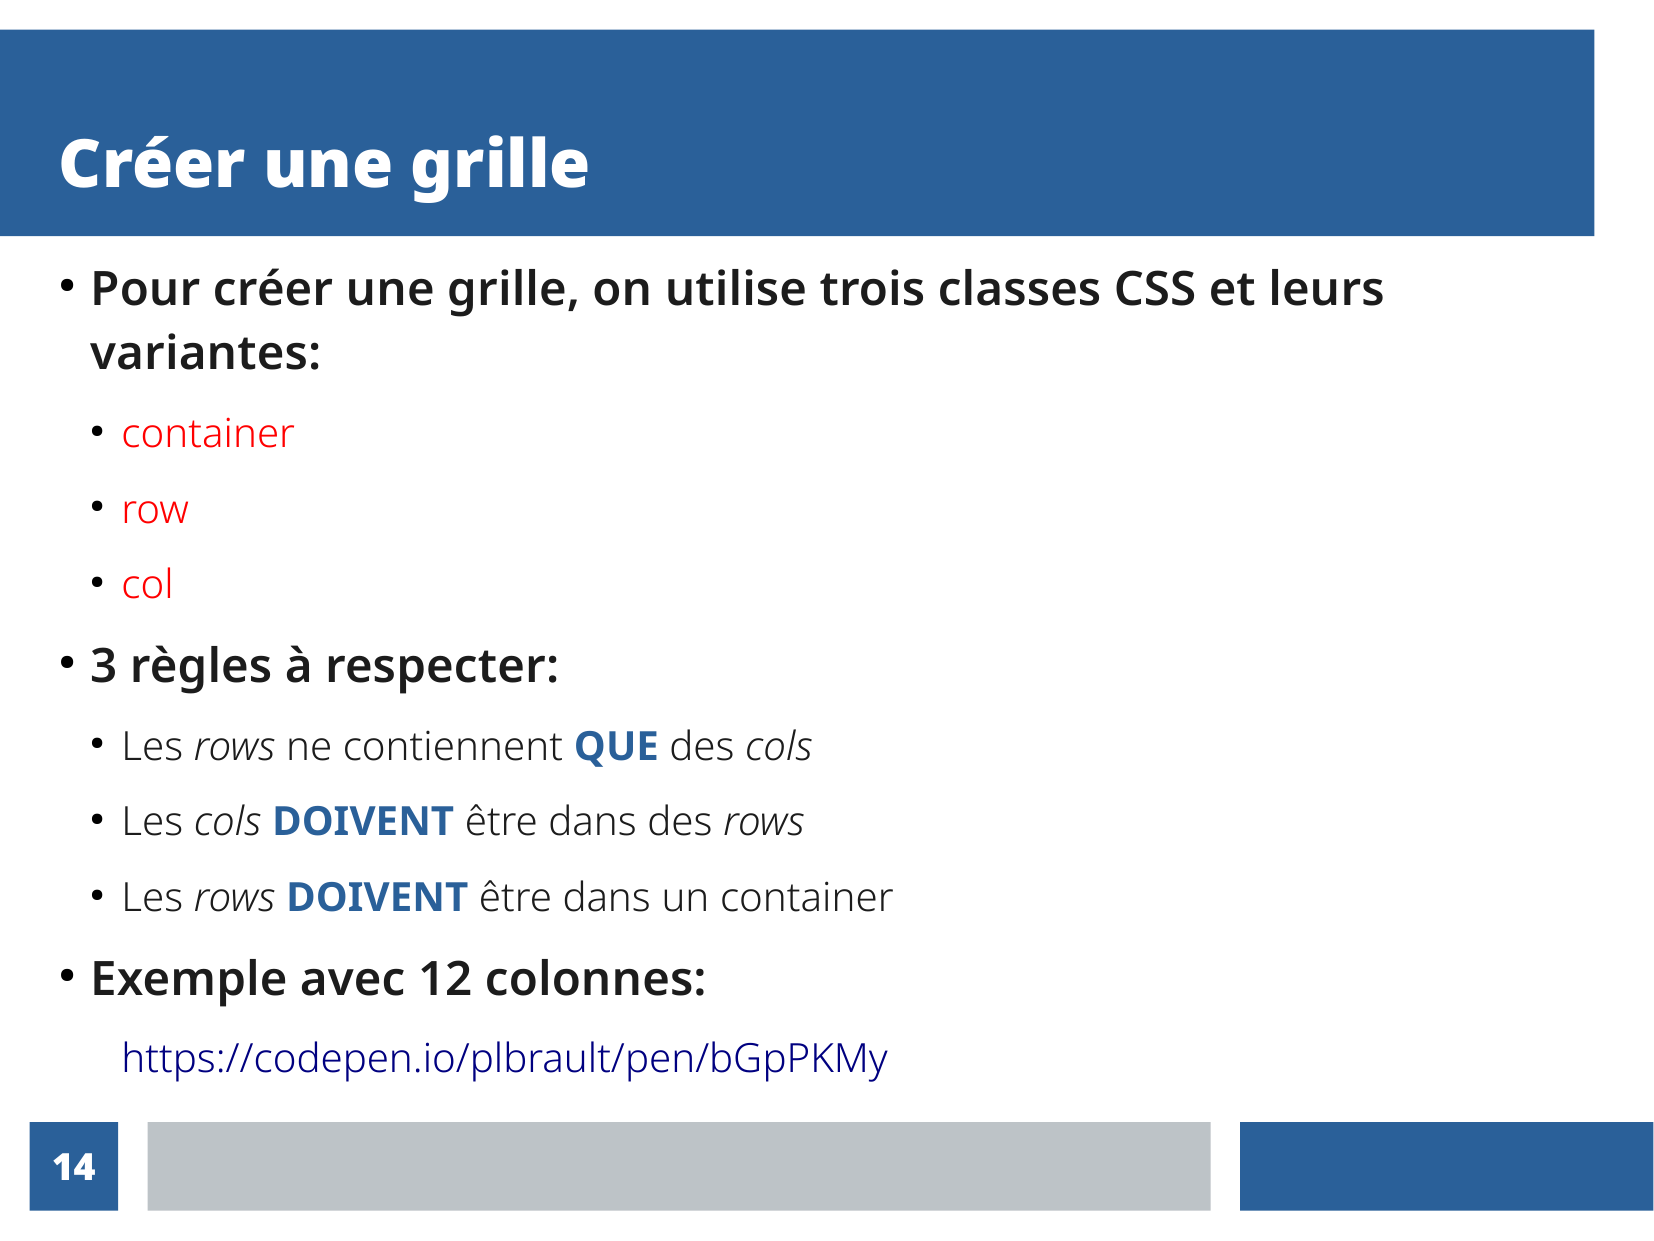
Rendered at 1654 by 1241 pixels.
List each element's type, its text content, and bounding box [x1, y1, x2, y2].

title Créer une grille [59, 59, 1595, 207]
list Pour créer une grille, on utilise trois classes CSS et leurs variantes: container row col 3 règles à respecter: Les rows ne contiennent QUE des cols Les cols DOIVENT être dans des rows Les rows DOIVENT être dans un container Exemple avec 12 colonnes: https://codepen.io/plbrault/pen/bGpPKMy [59, 253, 1565, 1093]
